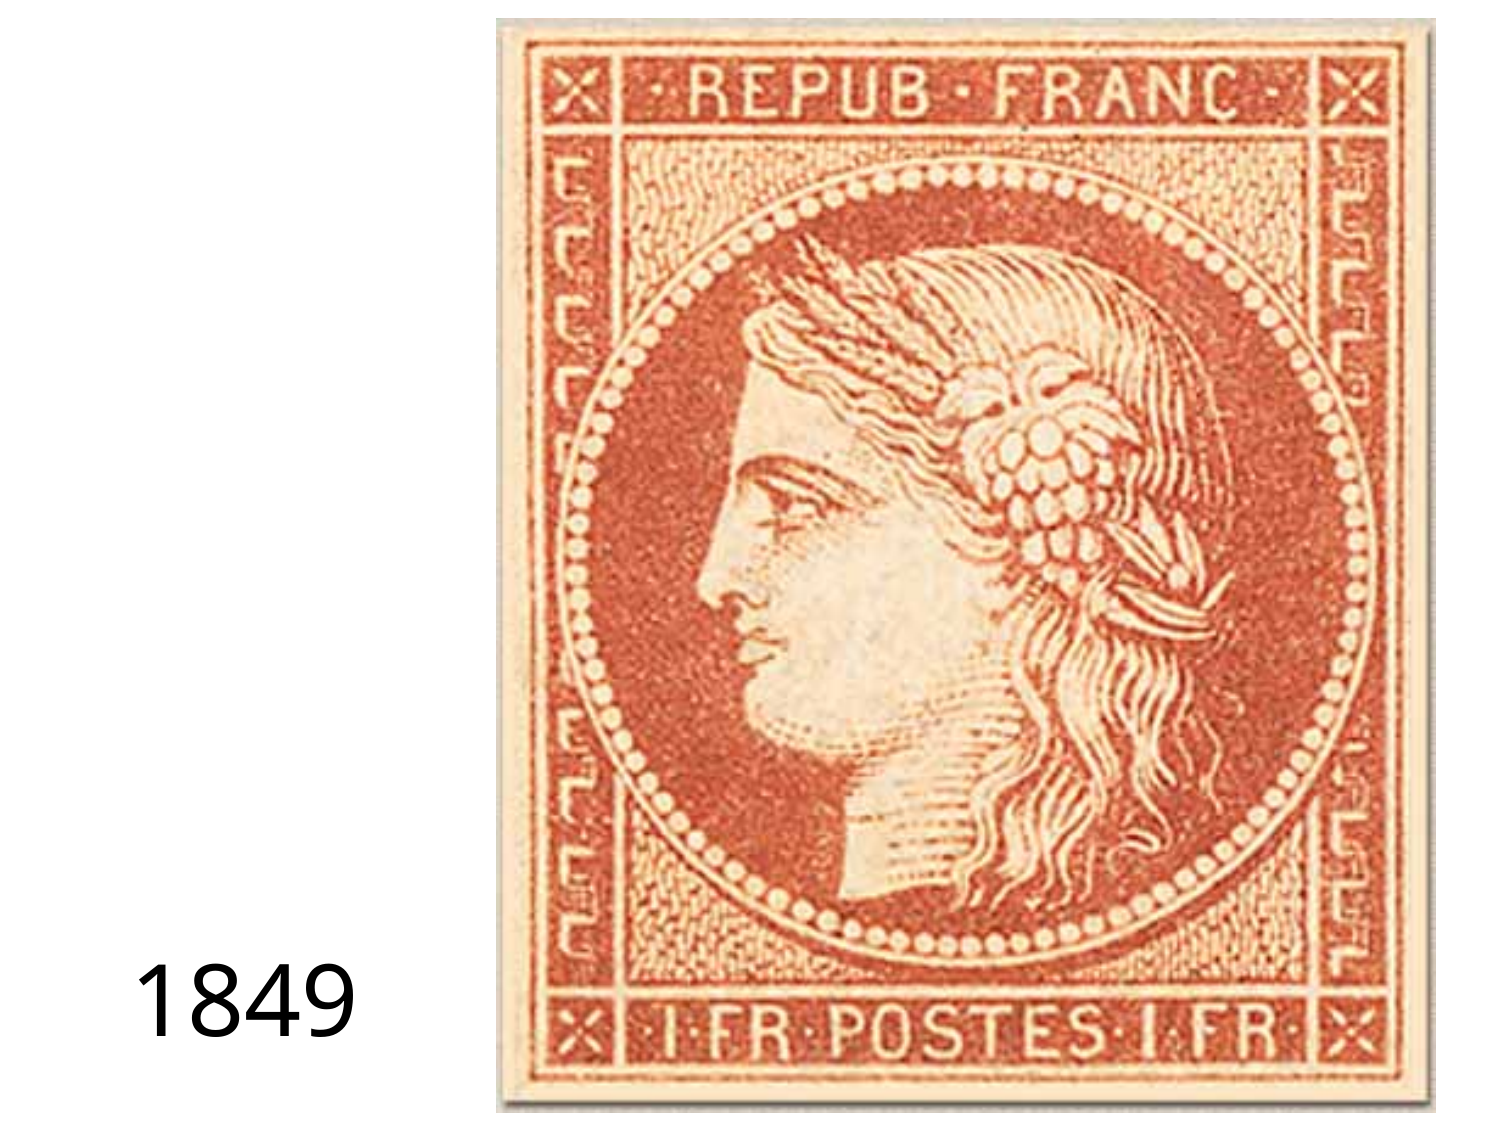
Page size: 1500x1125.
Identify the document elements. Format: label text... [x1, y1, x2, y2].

picture [496, 18, 1436, 1114]
text_box 1849 [115, 928, 375, 1065]
